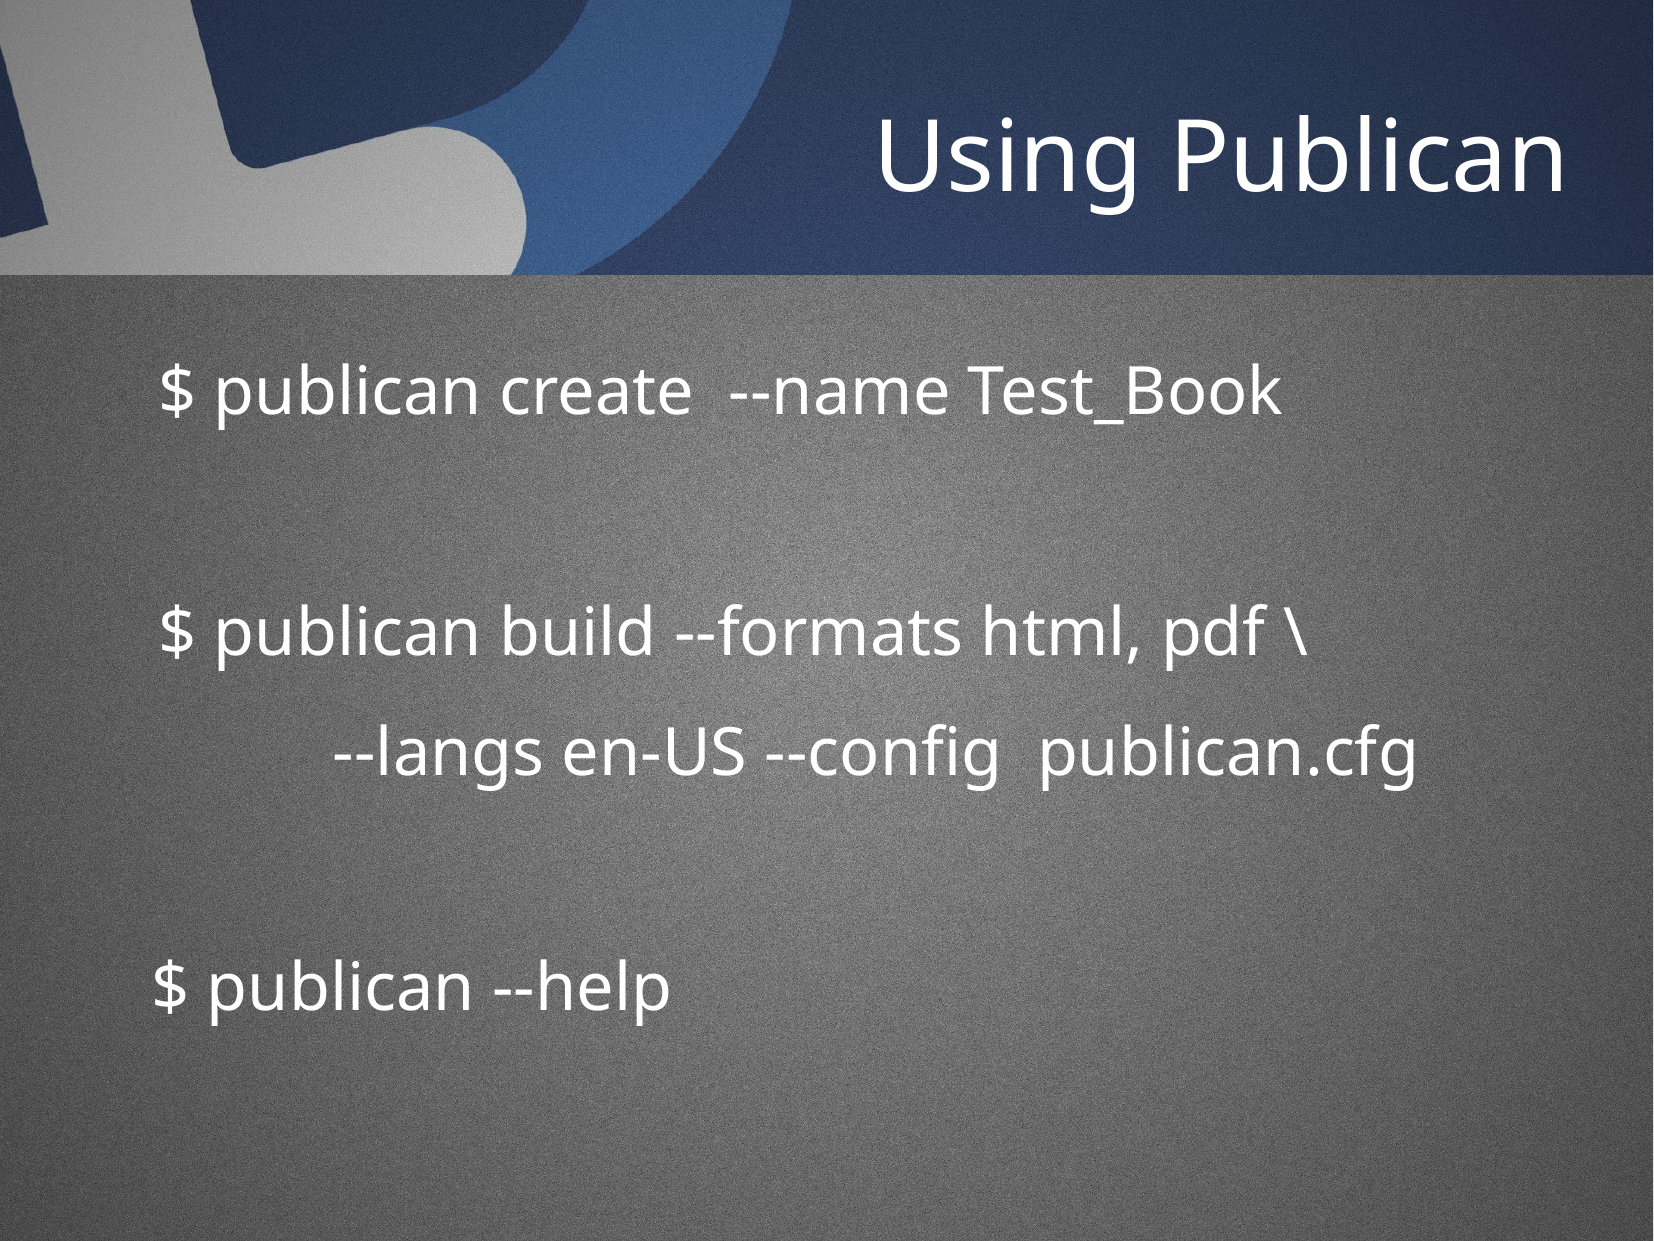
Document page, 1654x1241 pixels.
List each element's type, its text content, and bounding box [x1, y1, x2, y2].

picture [0, 0, 1654, 1241]
list $ publican create --name Test_Book $ publican build --formats html, pdf \ --langs en-US --config publican.cfg $ publican --help [82, 343, 1522, 964]
title Using Publican [82, 49, 1571, 257]
